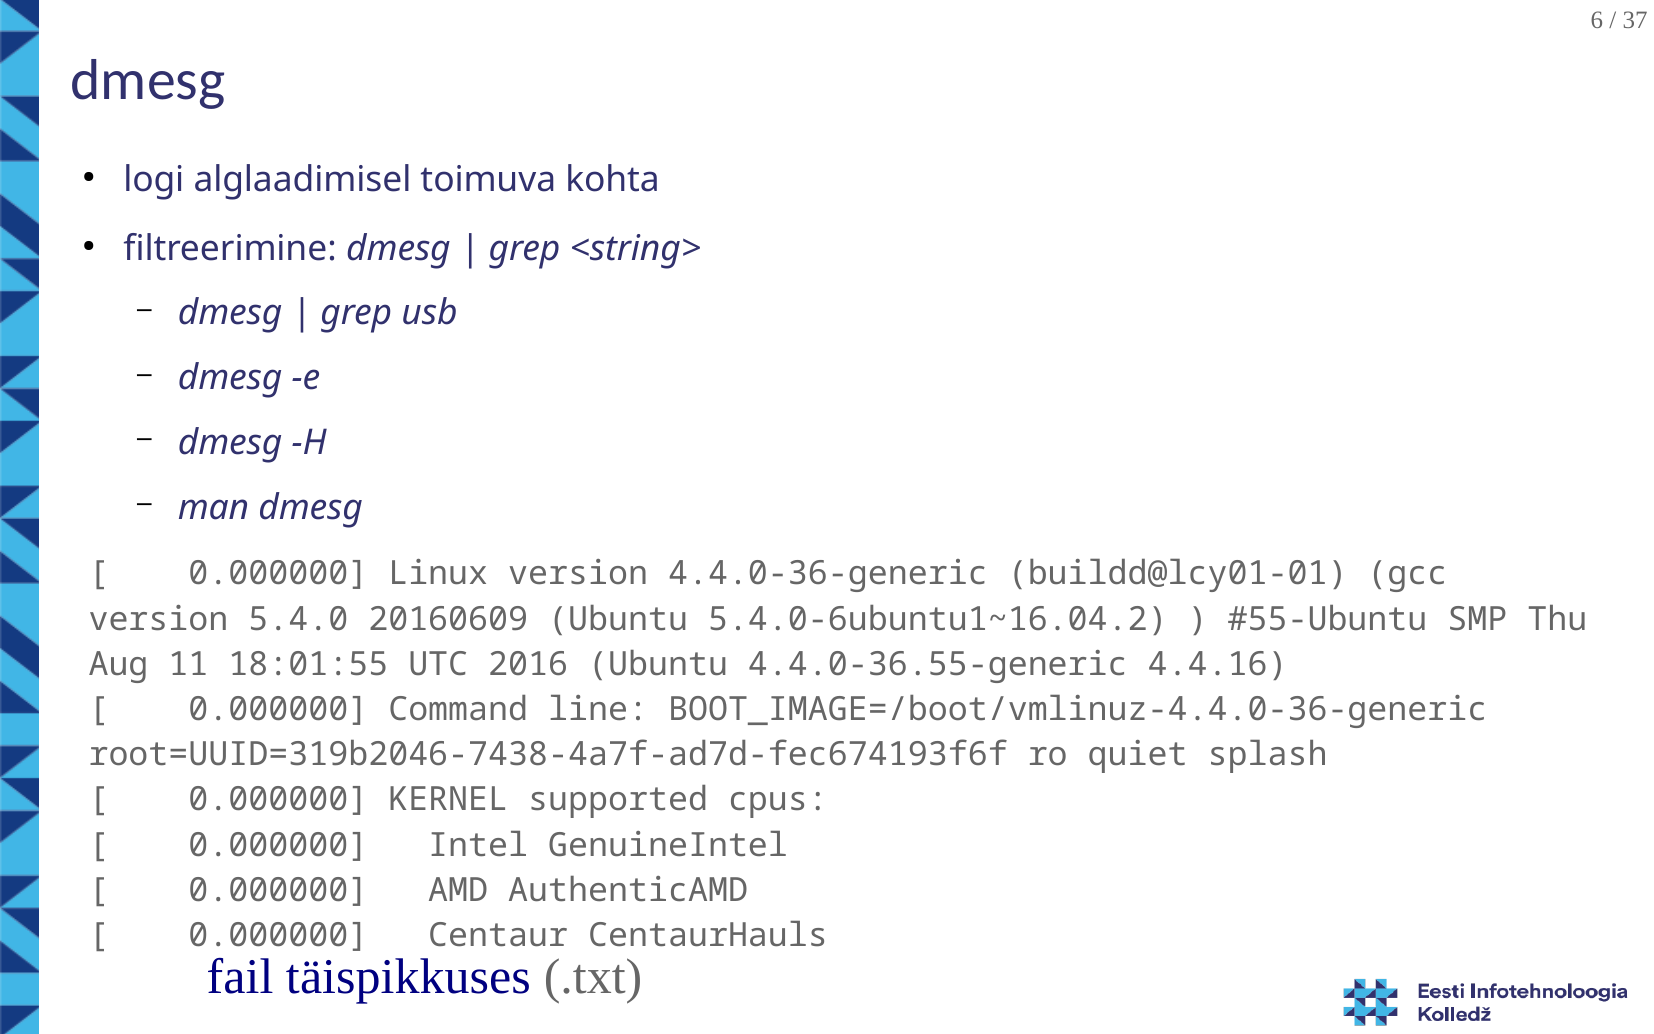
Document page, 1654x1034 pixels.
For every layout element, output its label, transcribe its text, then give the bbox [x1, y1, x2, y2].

title dmesg [70, 41, 1630, 130]
text_box fail täispikkuses (.txt) [206, 948, 680, 1004]
text_box [ 0.000000] Linux version 4.4.0-36-generic (buildd@lcy01-01) (gcc version 5.4.0 20160609 (Ubuntu 5.4.0-6ubuntu1~16.04.2) ) #55-Ubuntu SMP Thu Aug 11 18:01:55 UTC 2016 (Ubuntu 4.4.0-36.55-generic 4.4.16) [ 0.000000] Command line: BOOT_IMAGE=/boot/vmlinuz-4.4.0-36-generic root=UUID=319b2046-7438-4a7f-ad7d-fec674193f6f ro quiet splash [ 0.000000] KERNEL supported cpus: [ 0.000000] Intel GenuineIntel [ 0.000000] AMD AuthenticAMD [ 0.000000] Centaur CentaurHauls [88, 549, 1595, 945]
list logi alglaadimisel toimuva kohta filtreerimine: dmesg | grep <string> dmesg | grep usb dmesg -e dmesg -H man dmesg [68, 153, 1630, 532]
